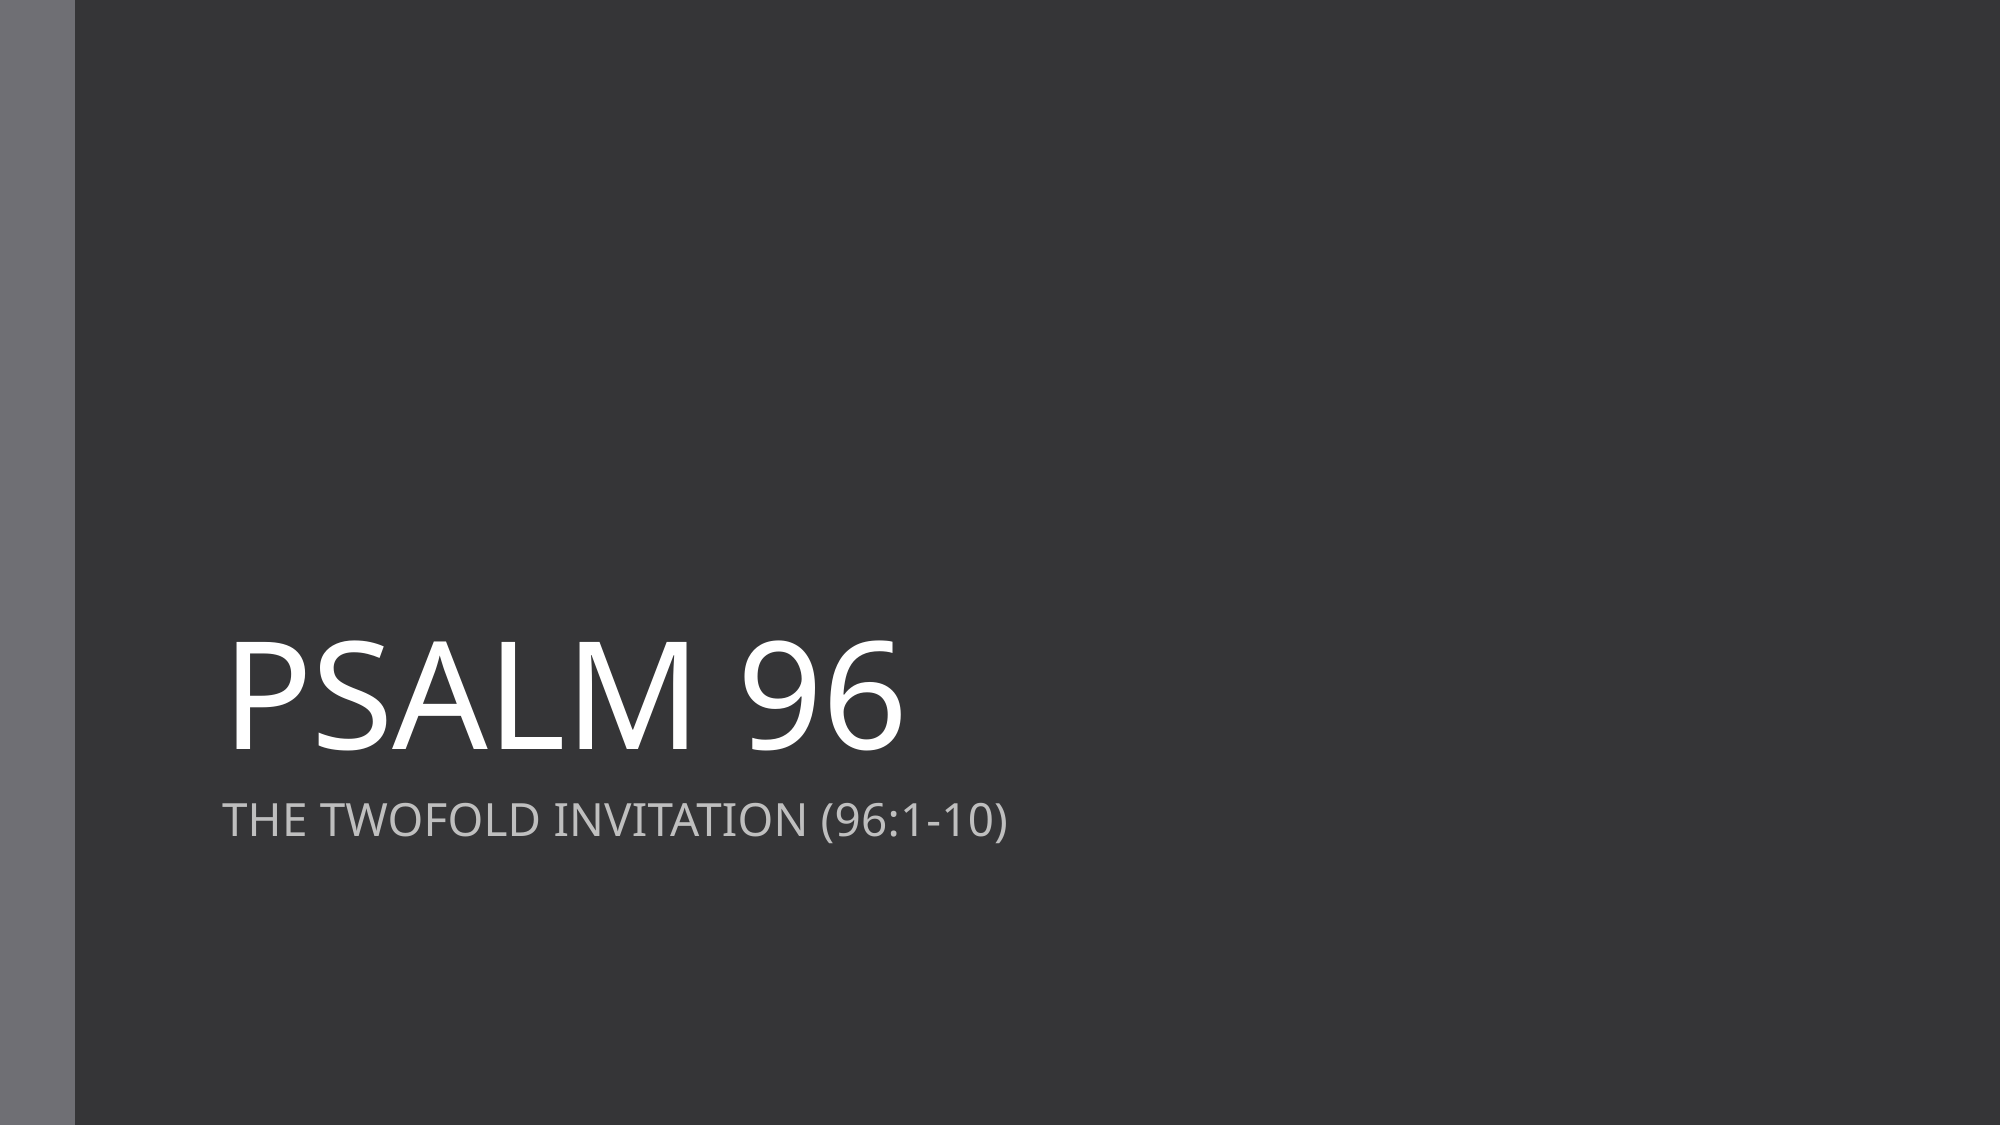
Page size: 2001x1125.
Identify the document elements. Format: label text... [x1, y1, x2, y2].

title PSALM 96 [206, 124, 1752, 787]
subtitle THE TWOFOLD INVITATION (96:1-10) [206, 787, 1752, 1066]
